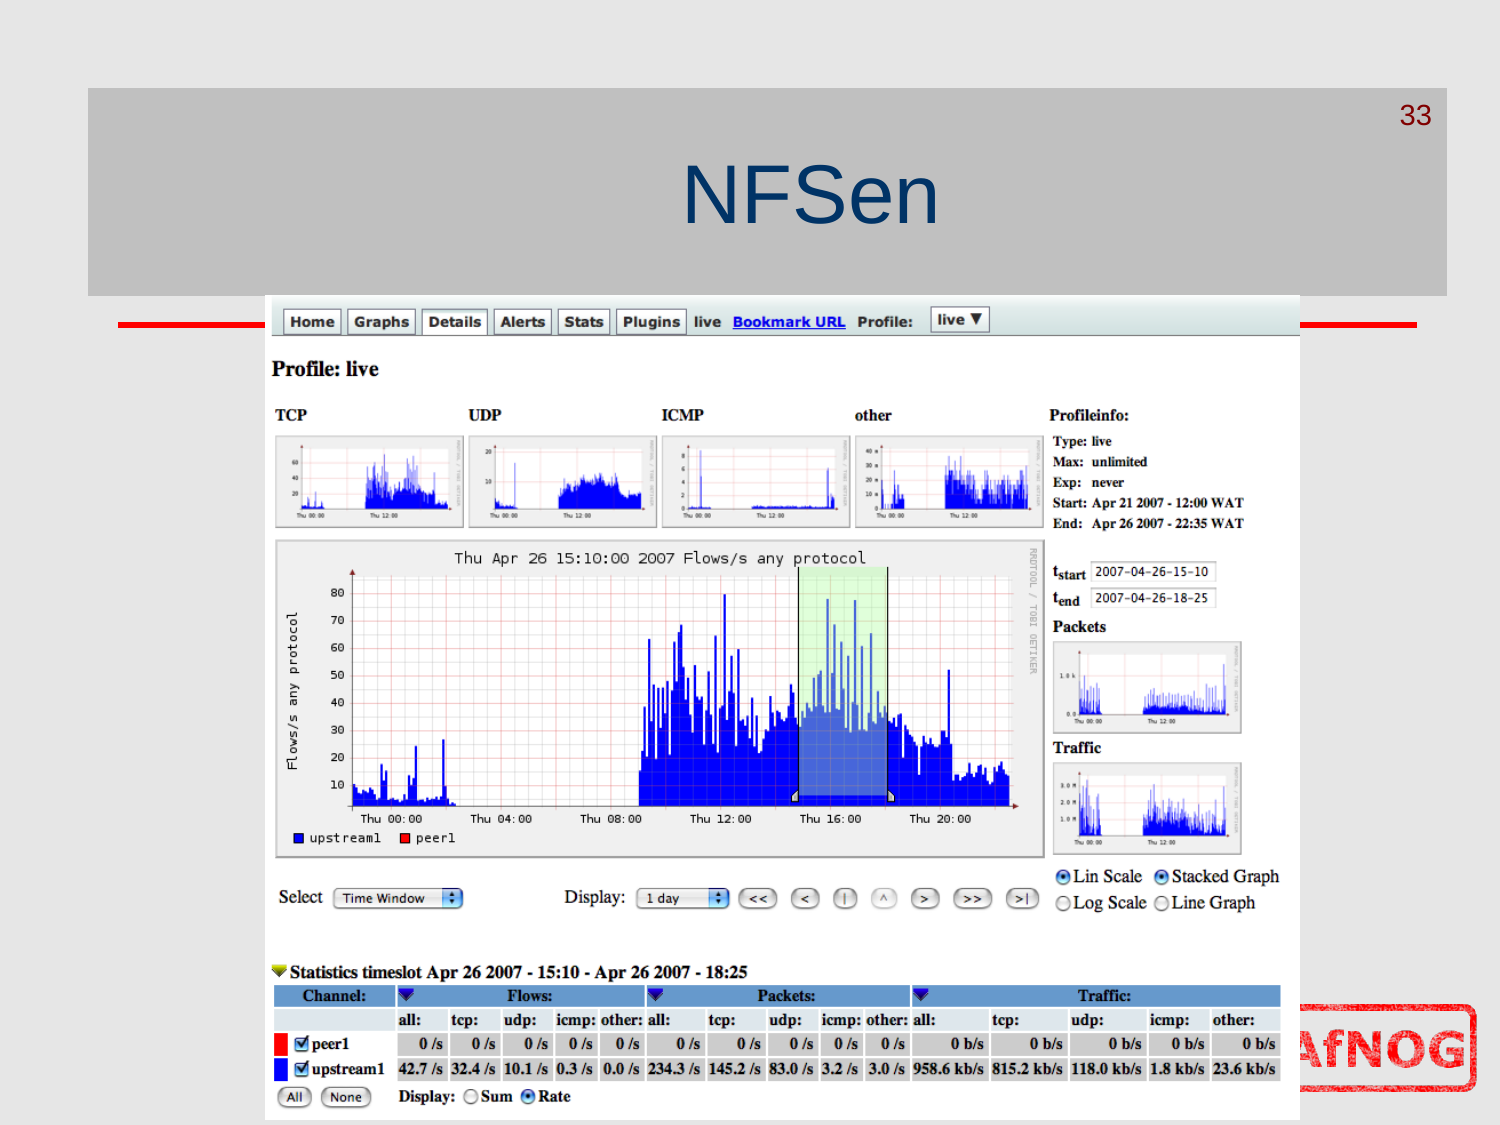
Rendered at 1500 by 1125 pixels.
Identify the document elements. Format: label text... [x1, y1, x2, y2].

picture [265, 295, 1477, 1120]
title NFSen [206, 107, 1417, 296]
